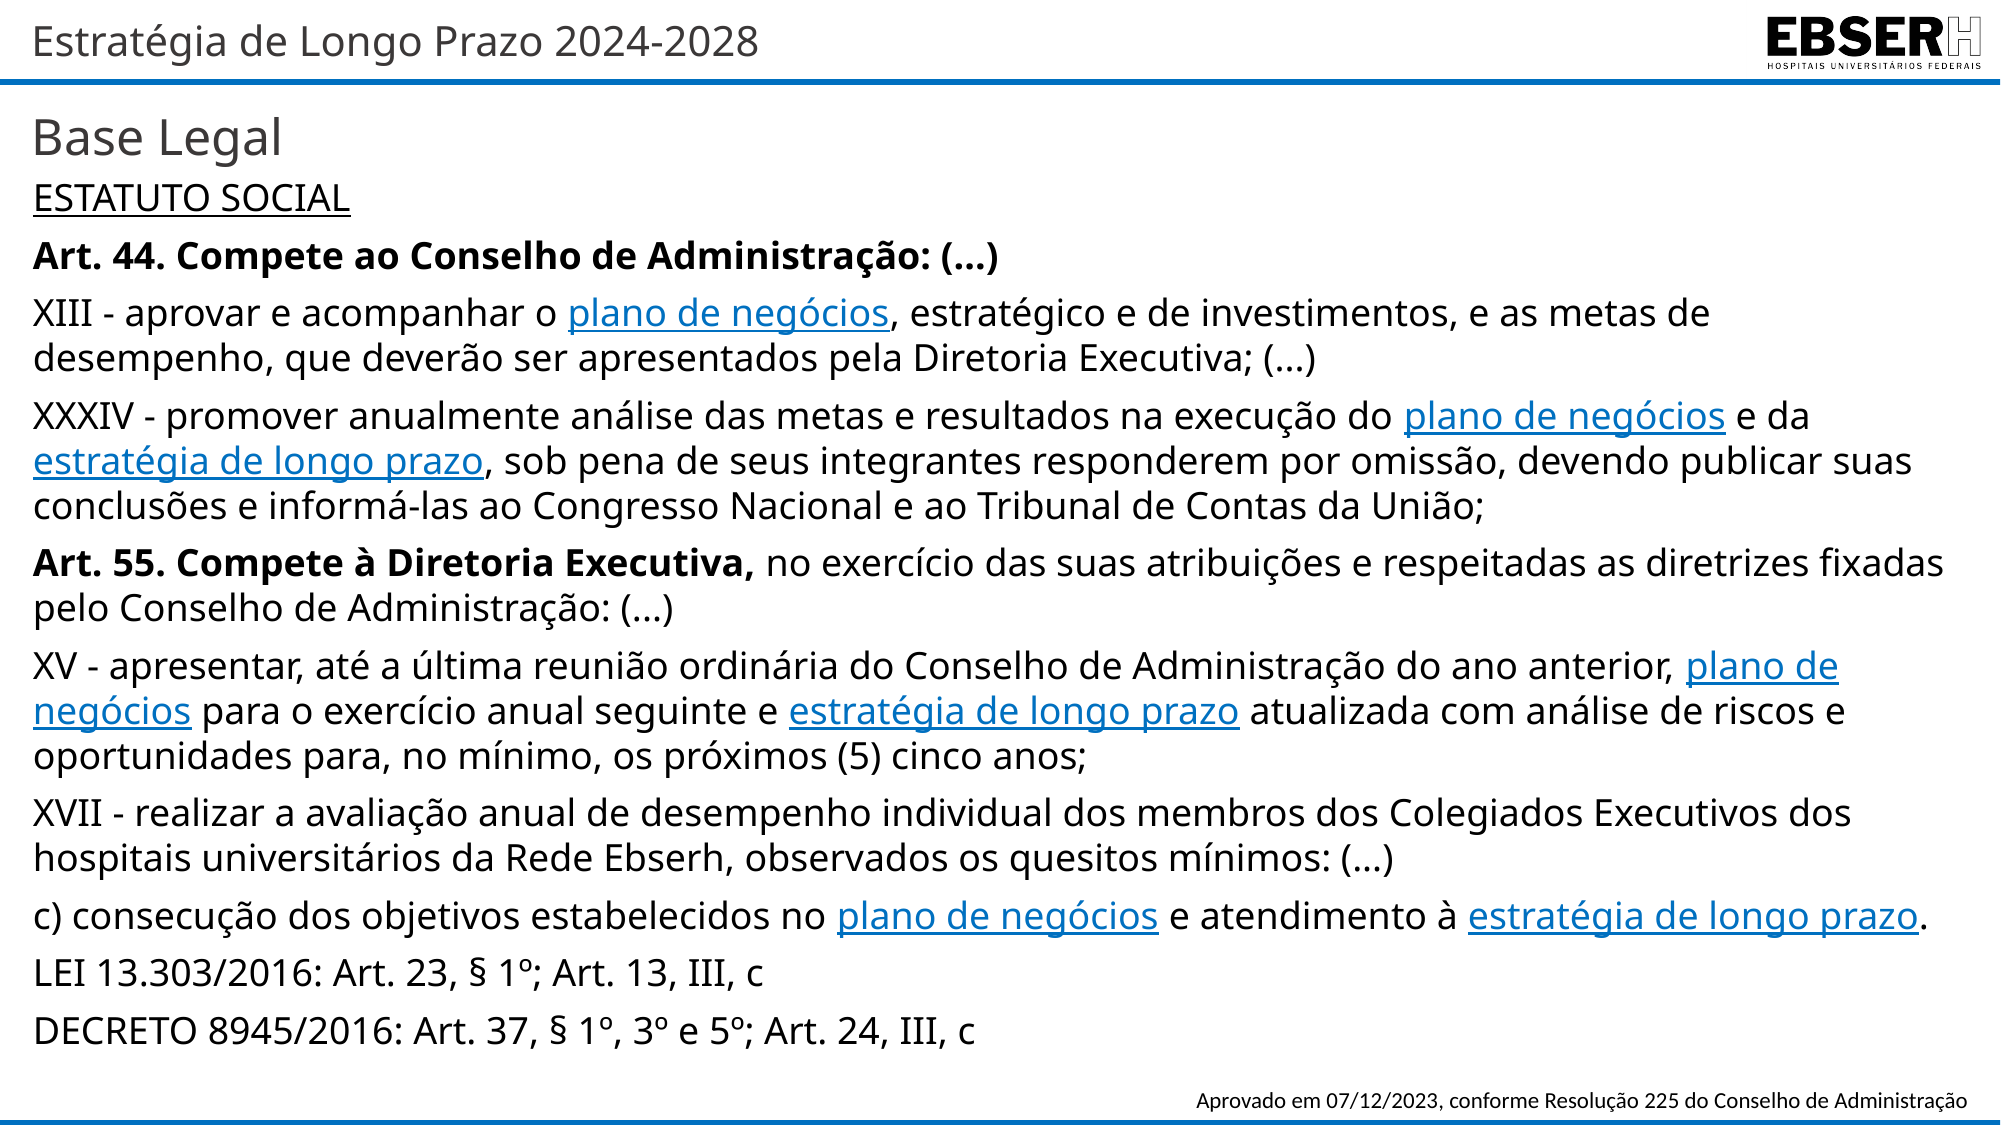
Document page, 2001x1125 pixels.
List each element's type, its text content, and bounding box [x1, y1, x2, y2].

list Base Legal [16, 98, 1971, 184]
text_box ESTATUTO SOCIAL Art. 44. Compete ao Conselho de Administração: (...) XIII - aprovar e acompanhar o plano de negócios, estratégico e de investimentos, e as metas de desempenho, que deverão ser apresentados pela Diretoria Executiva; (...) XXXIV - promover anualmente análise das metas e resultados na execução do plano de negócios e da estratégia de longo prazo, sob pena de seus integrantes responderem por omissão, devendo publicar suas conclusões e informá-las ao Congresso Nacional e ao Tribunal de Contas da União; Art. 55. Compete à Diretoria Executiva, no exercício das suas atribuições e respeitadas as diretrizes fixadas pelo Conselho de Administração: (...) XV - apresentar, até a última reunião ordinária do Conselho de Administração do ano anterior, plano de negócios para o exercício anual seguinte e estratégia de longo prazo atualizada com análise de riscos e oportunidades para, no mínimo, os próximos (5) cinco anos; XVII - realizar a avaliação anual de desempenho individual dos membros dos Colegiados Executivos dos hospitais universitários da Rede Ebserh, observados os quesitos mínimos: (...) c) consecução dos objetivos estabelecidos no plano de negócios e atendimento à estratégia de longo prazo. LEI 13.303/2016: Art. 23, § 1º; Art. 13, III, c DECRETO 8945/2016: Art. 37, § 1º, 3º e 5º; Art. 24, III, c [32, 174, 1957, 1068]
